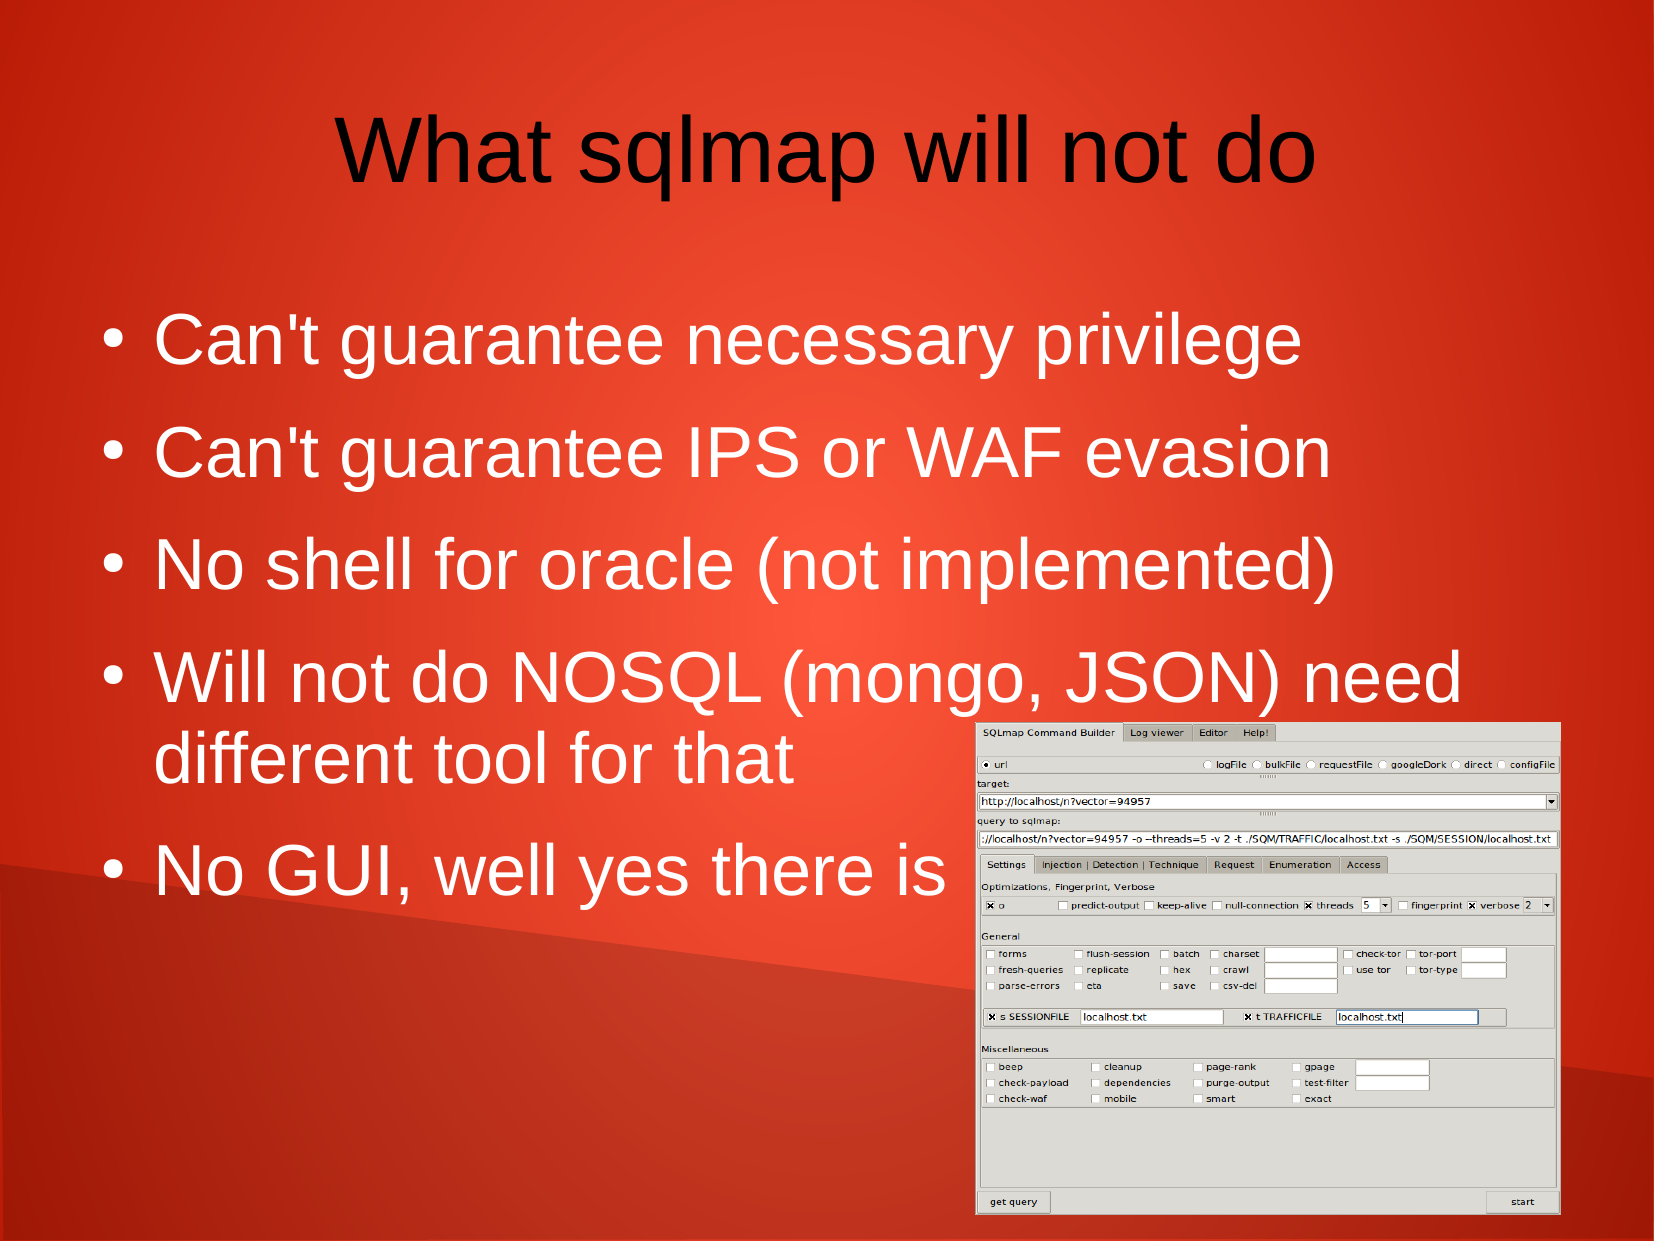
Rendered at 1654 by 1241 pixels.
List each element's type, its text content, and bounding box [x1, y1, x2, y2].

list Can't guarantee necessary privilege Can't guarantee IPS or WAF evasion No shell for oracle (not implemented) Will not do NOSQL (mongo, JSON) need different tool for that No GUI, well yes there is [82, 299, 1571, 1019]
picture [975, 722, 1561, 1216]
title What sqlmap will not do [82, 47, 1571, 252]
